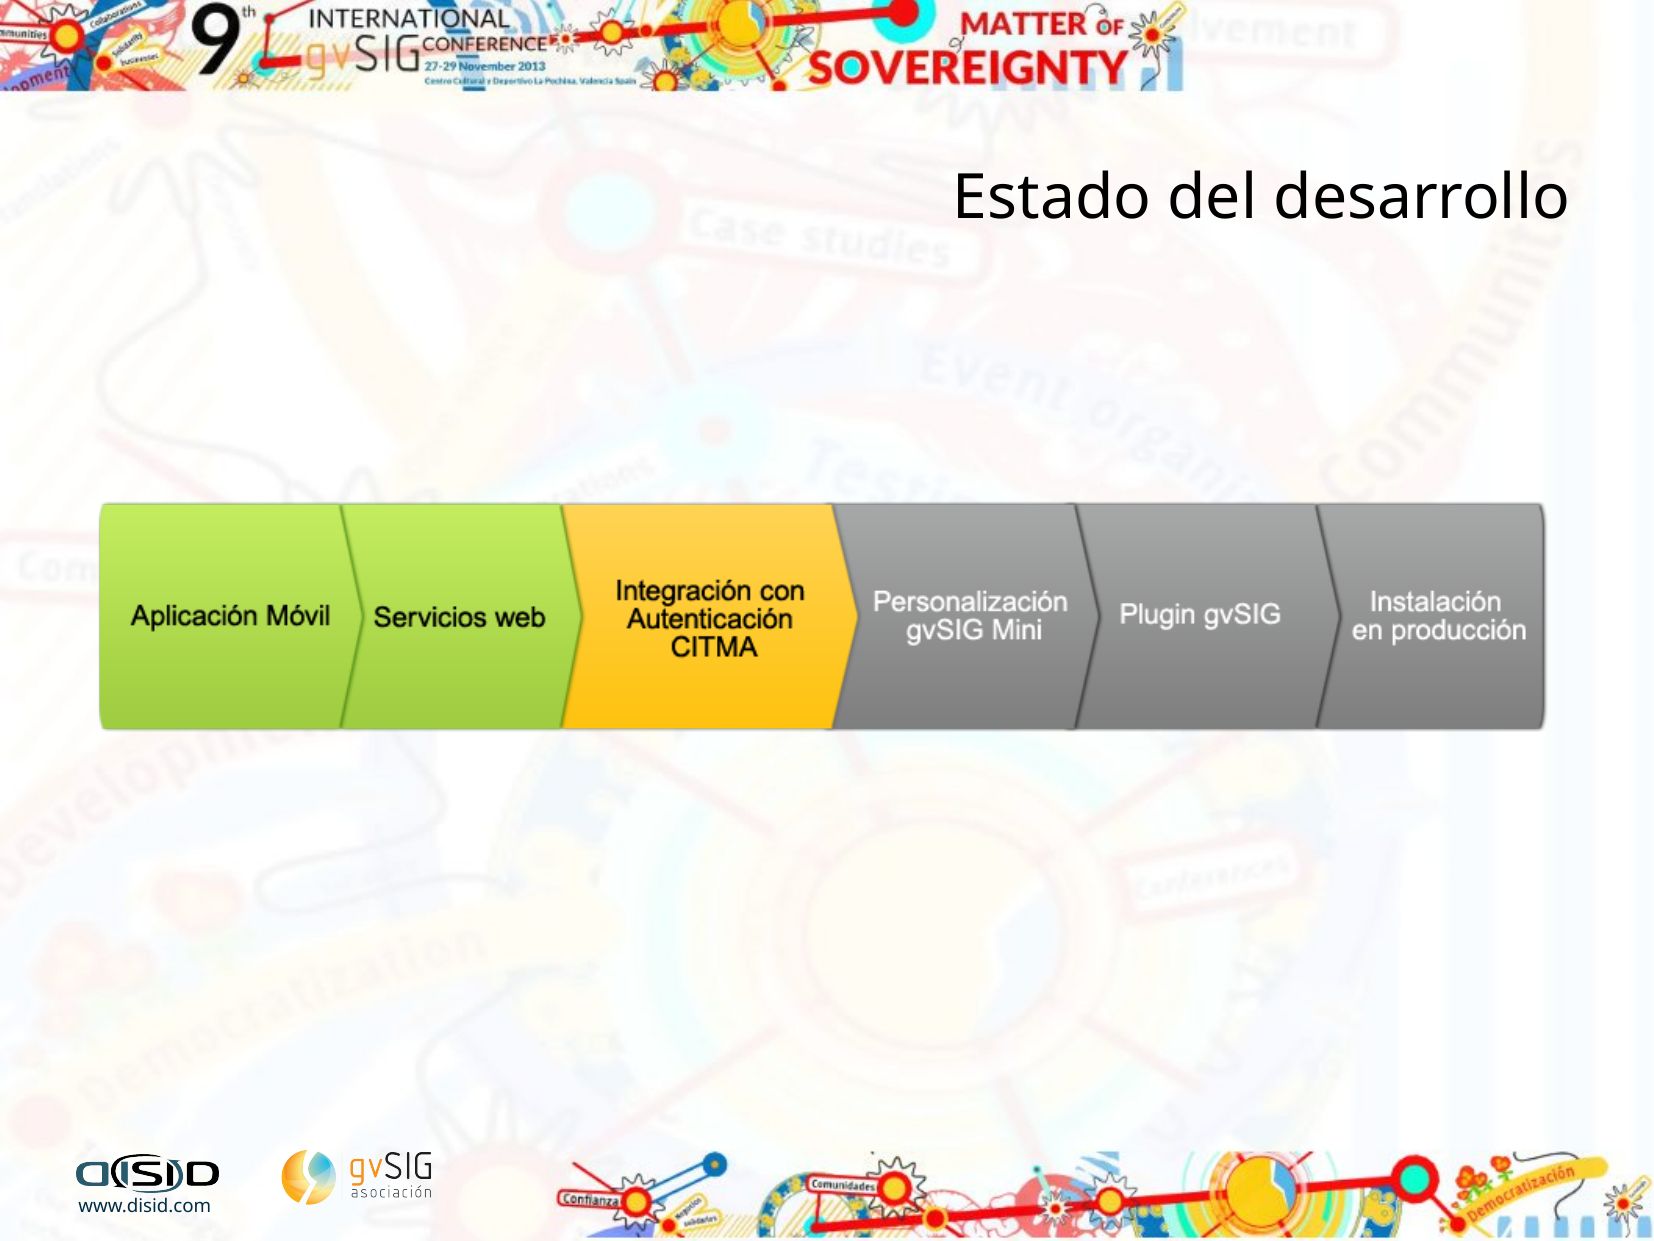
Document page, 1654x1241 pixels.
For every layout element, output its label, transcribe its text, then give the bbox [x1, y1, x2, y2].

picture [0, 0, 1654, 1241]
title Estado del desarrollo [82, 90, 1571, 298]
